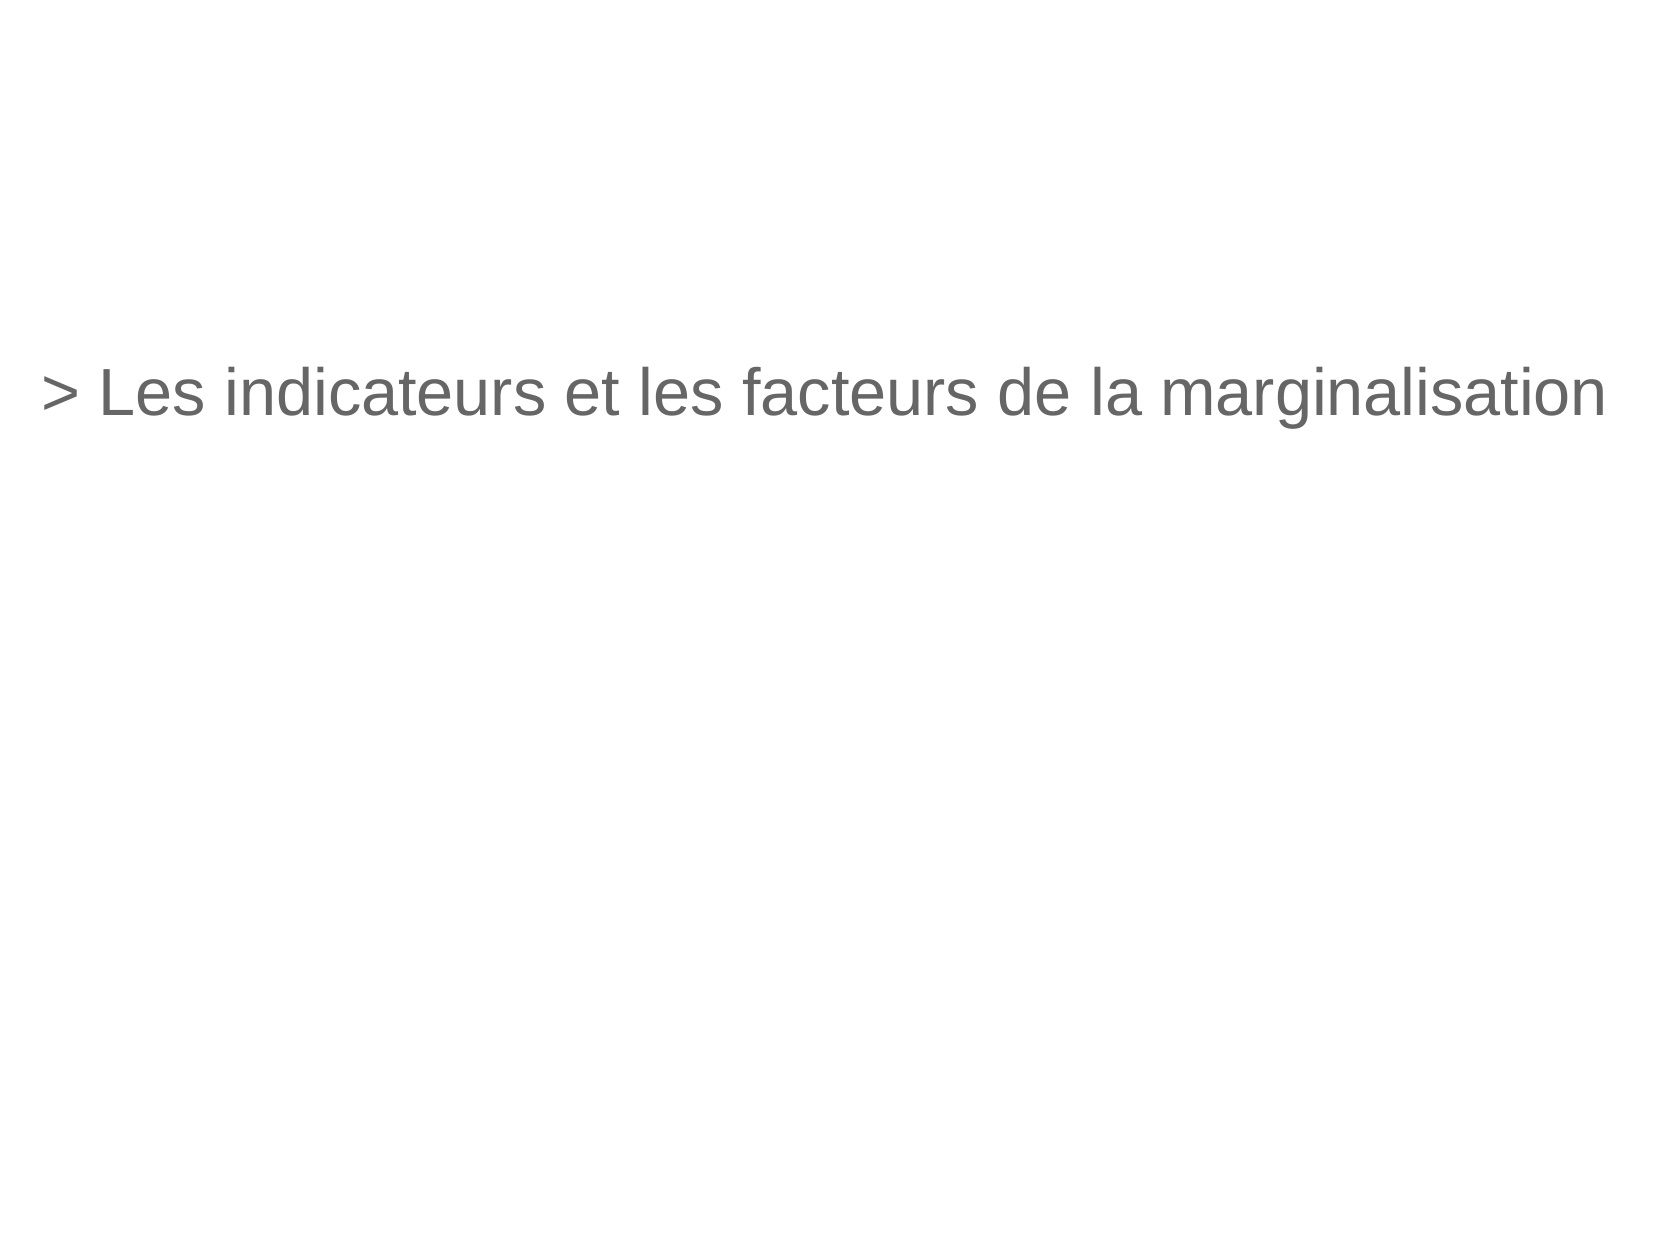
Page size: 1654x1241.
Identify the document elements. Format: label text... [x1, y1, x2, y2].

text_box > Les indicateurs et les facteurs de la marginalisation [26, 347, 1625, 438]
